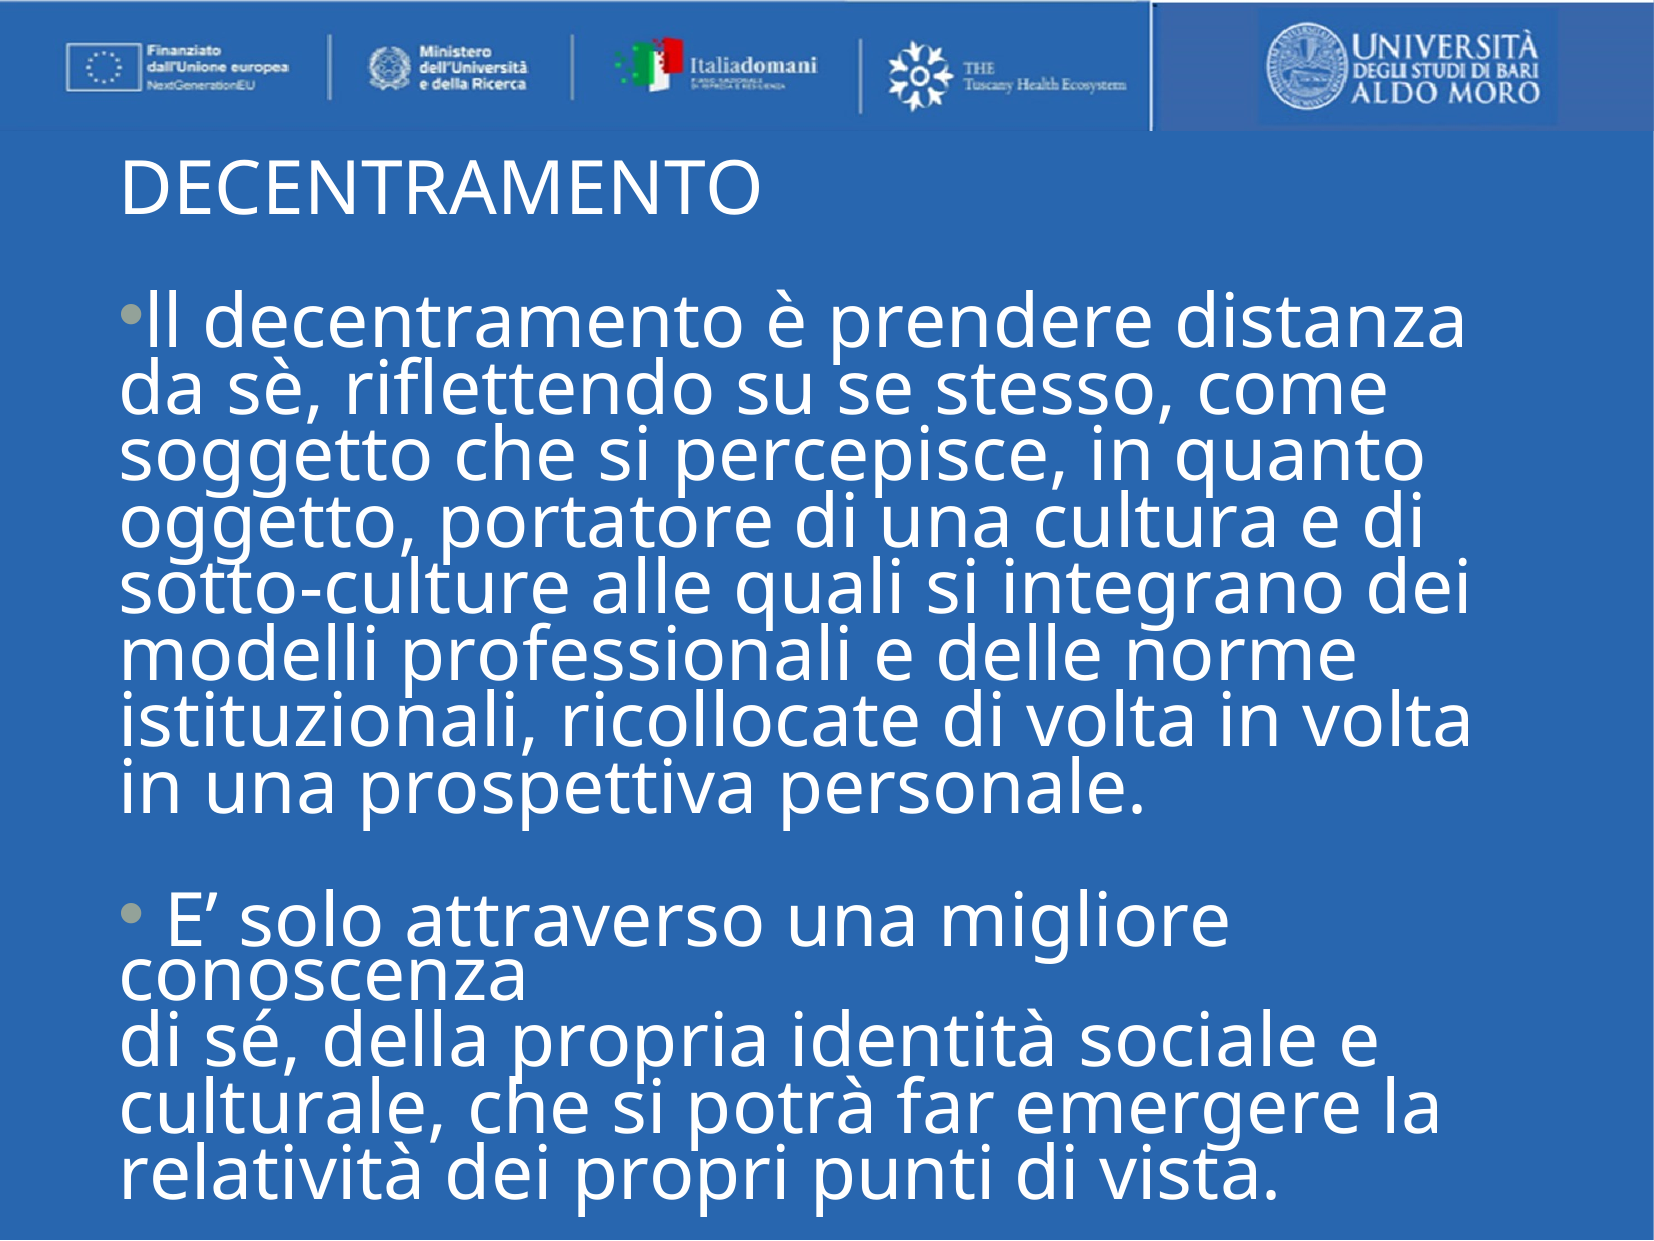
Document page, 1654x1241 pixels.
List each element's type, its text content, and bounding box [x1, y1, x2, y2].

picture [0, 0, 1654, 132]
subtitle DECENTRAMENTO ll decentramento è prendere distanza da sè, riflettendo su se stesso, come soggetto che si percepisce, in quanto oggetto, portatore di una cultura e di sotto-culture alle quali si integrano dei modelli professionali e delle norme istituzionali, ricollocate di volta in volta in una prospettiva personale. E’ solo attraverso una migliore conoscenza di sé, della propria identità sociale e culturale, che si potrà far emergere la relatività dei propri punti di vista. [103, 164, 1527, 903]
